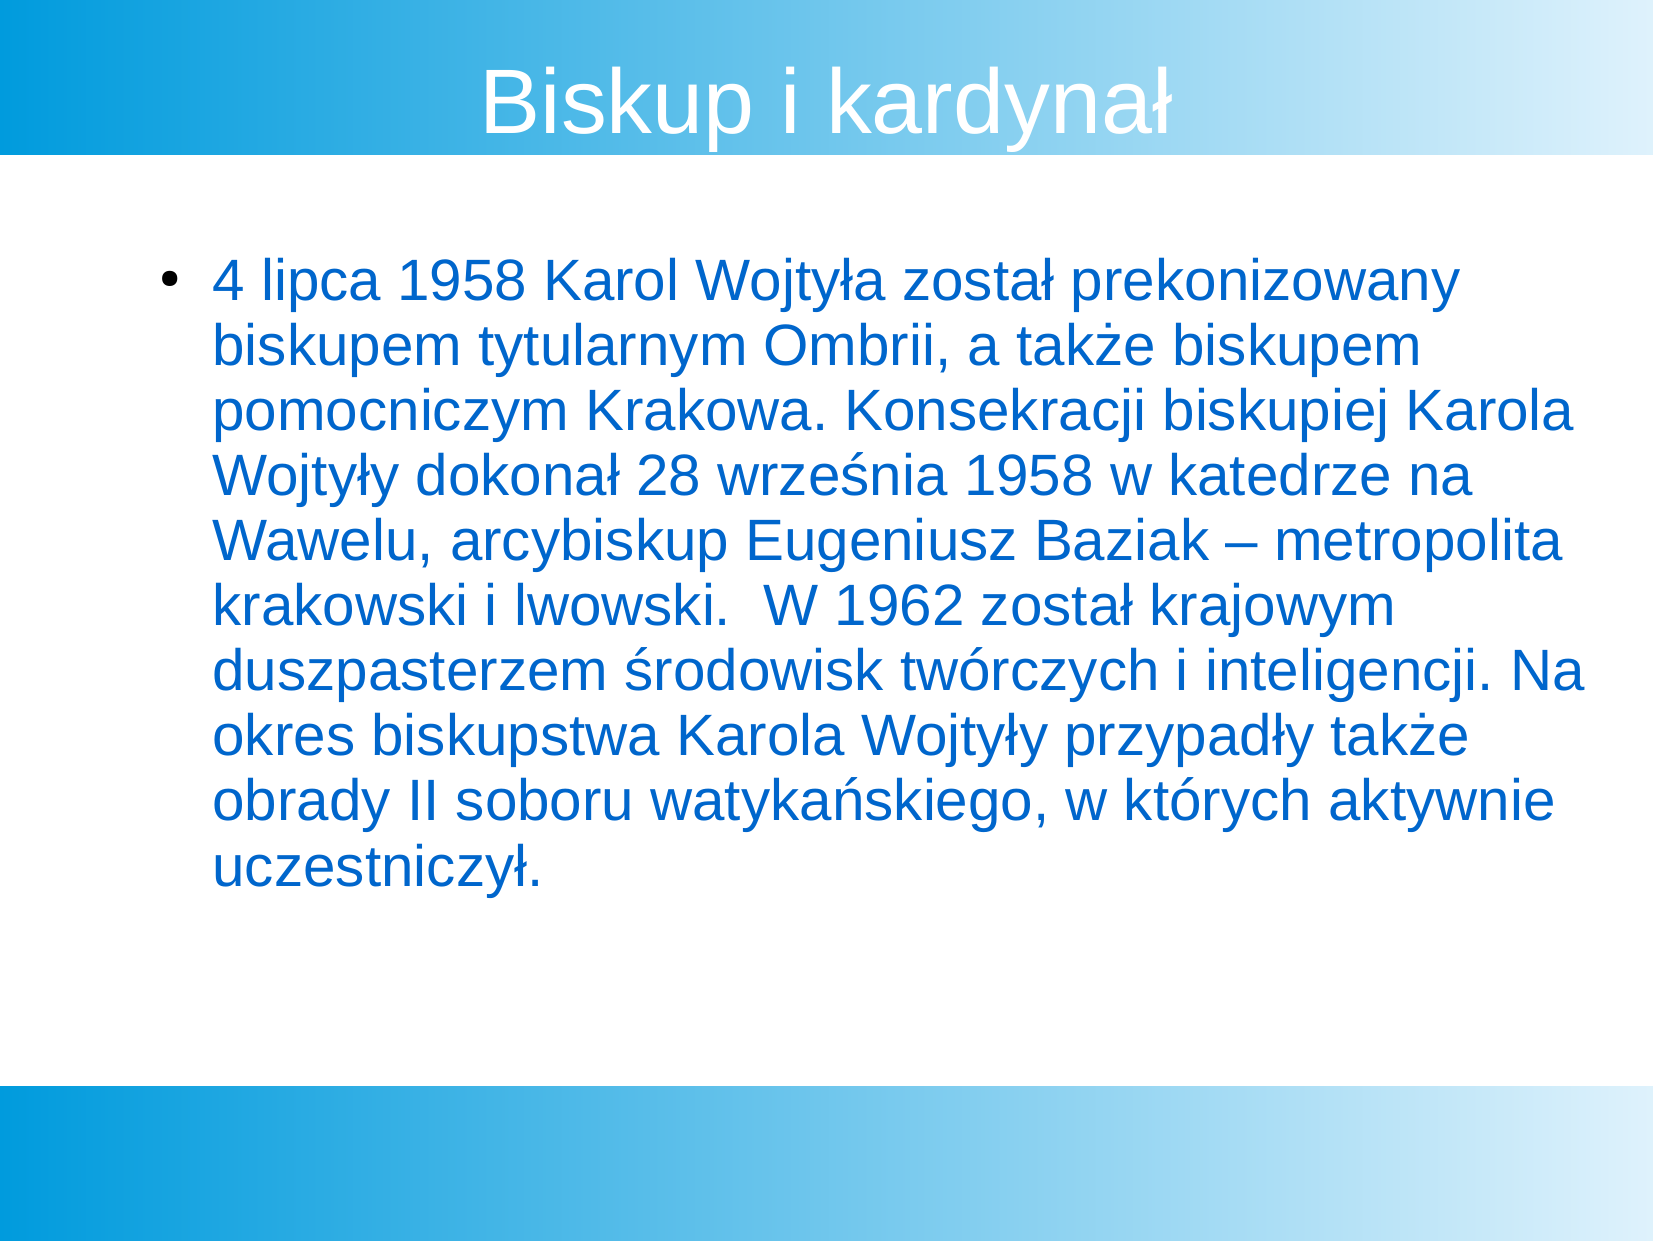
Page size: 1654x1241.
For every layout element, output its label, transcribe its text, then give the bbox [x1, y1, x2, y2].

title Biskup i kardynał [82, 49, 1571, 155]
list 4 lipca 1958 Karol Wojtyła został prekonizowany biskupem tytularnym Ombrii, a także biskupem pomocniczym Krakowa. Konsekracji biskupiej Karola Wojtyły dokonał 28 września 1958 w katedrze na Wawelu, arcybiskup Eugeniusz Baziak – metropolita krakowski i lwowski. W 1962 został krajowym duszpasterzem środowisk twórczych i inteligencji. Na okres biskupstwa Karola Wojtyły przypadły także obrady II soboru watykańskiego, w których aktywnie uczestniczył. [141, 248, 1630, 968]
